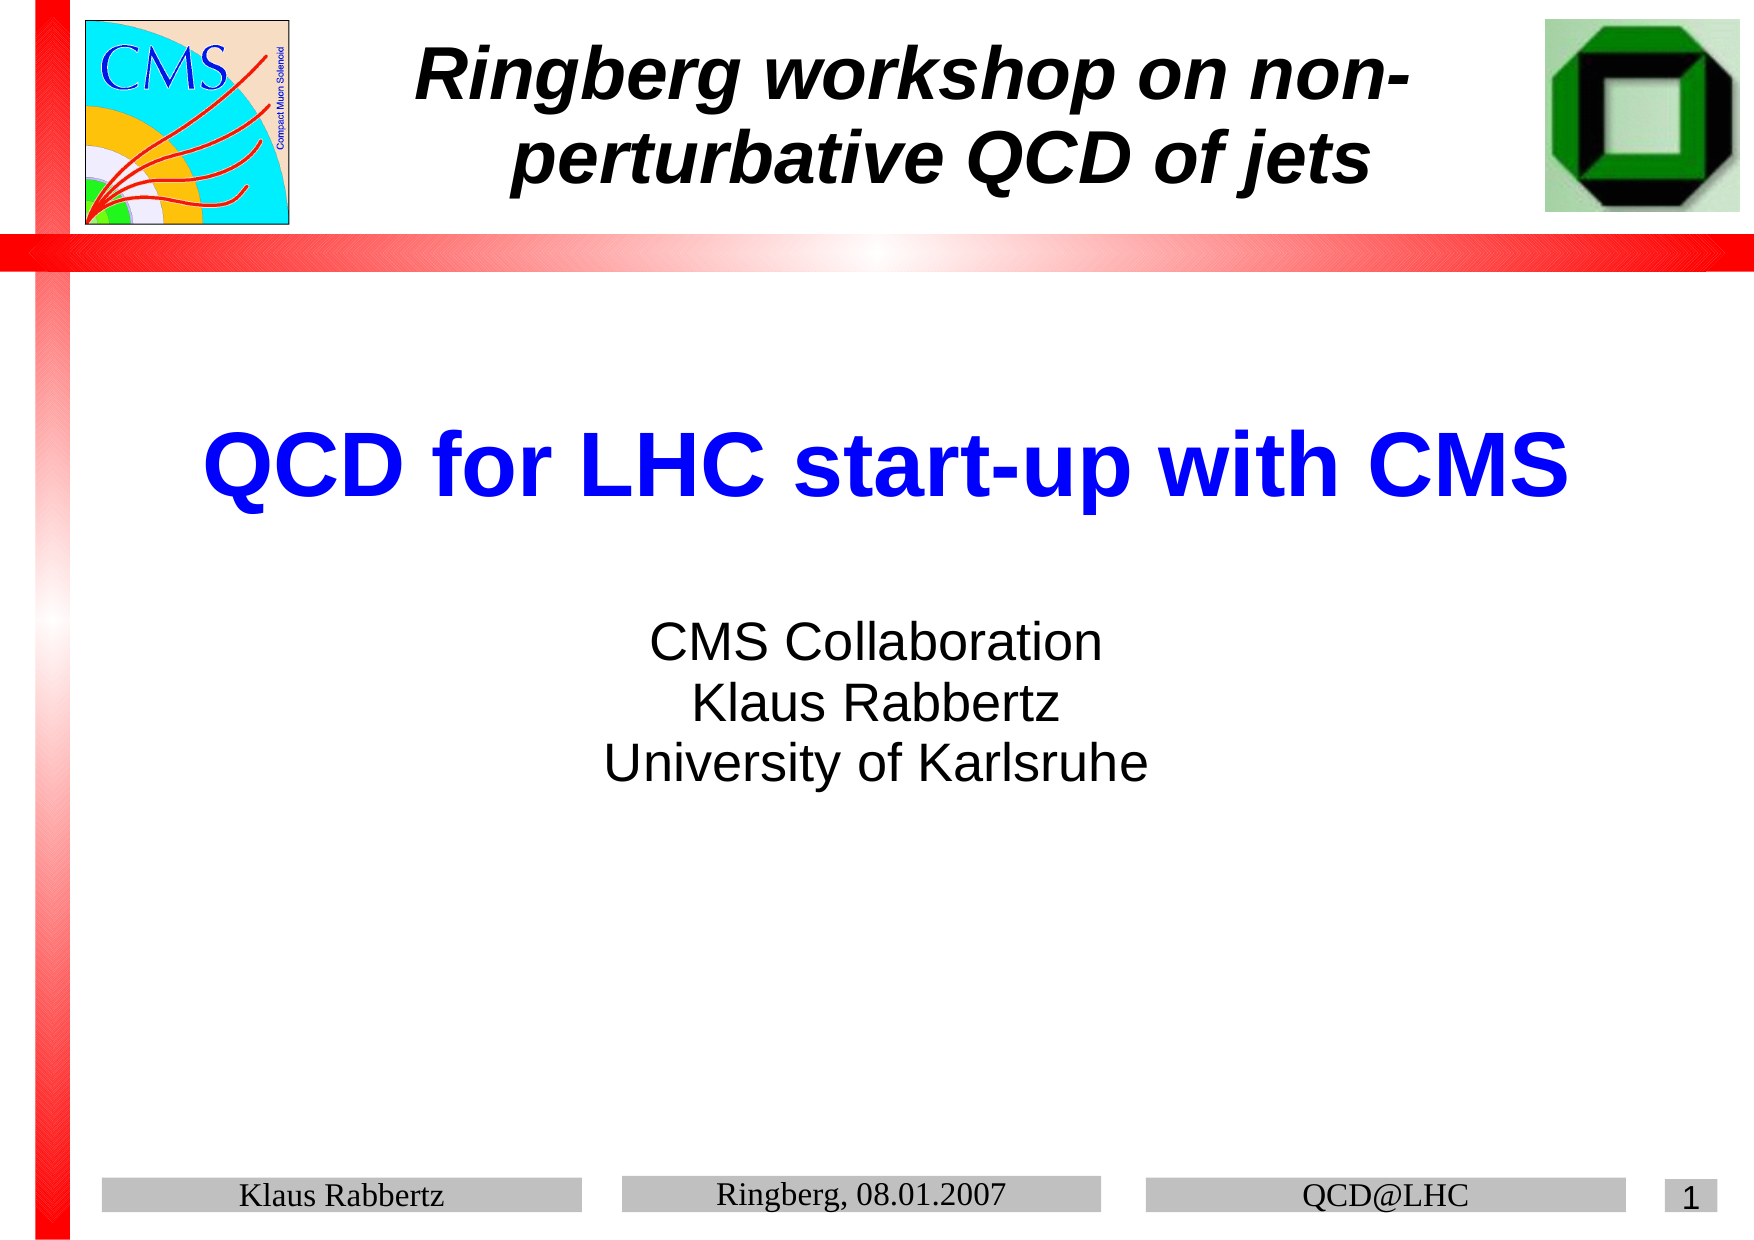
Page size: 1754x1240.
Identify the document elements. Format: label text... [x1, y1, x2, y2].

text_box QCD for LHC start-up with CMS [202, 413, 1607, 516]
text_box CMS Collaboration Klaus Rabbertz University of Karlsruhe [603, 611, 1151, 794]
title Ringberg workshop on non-perturbative QCD of jets [311, 11, 1516, 219]
picture [84, 19, 290, 225]
picture [1545, 19, 1740, 212]
